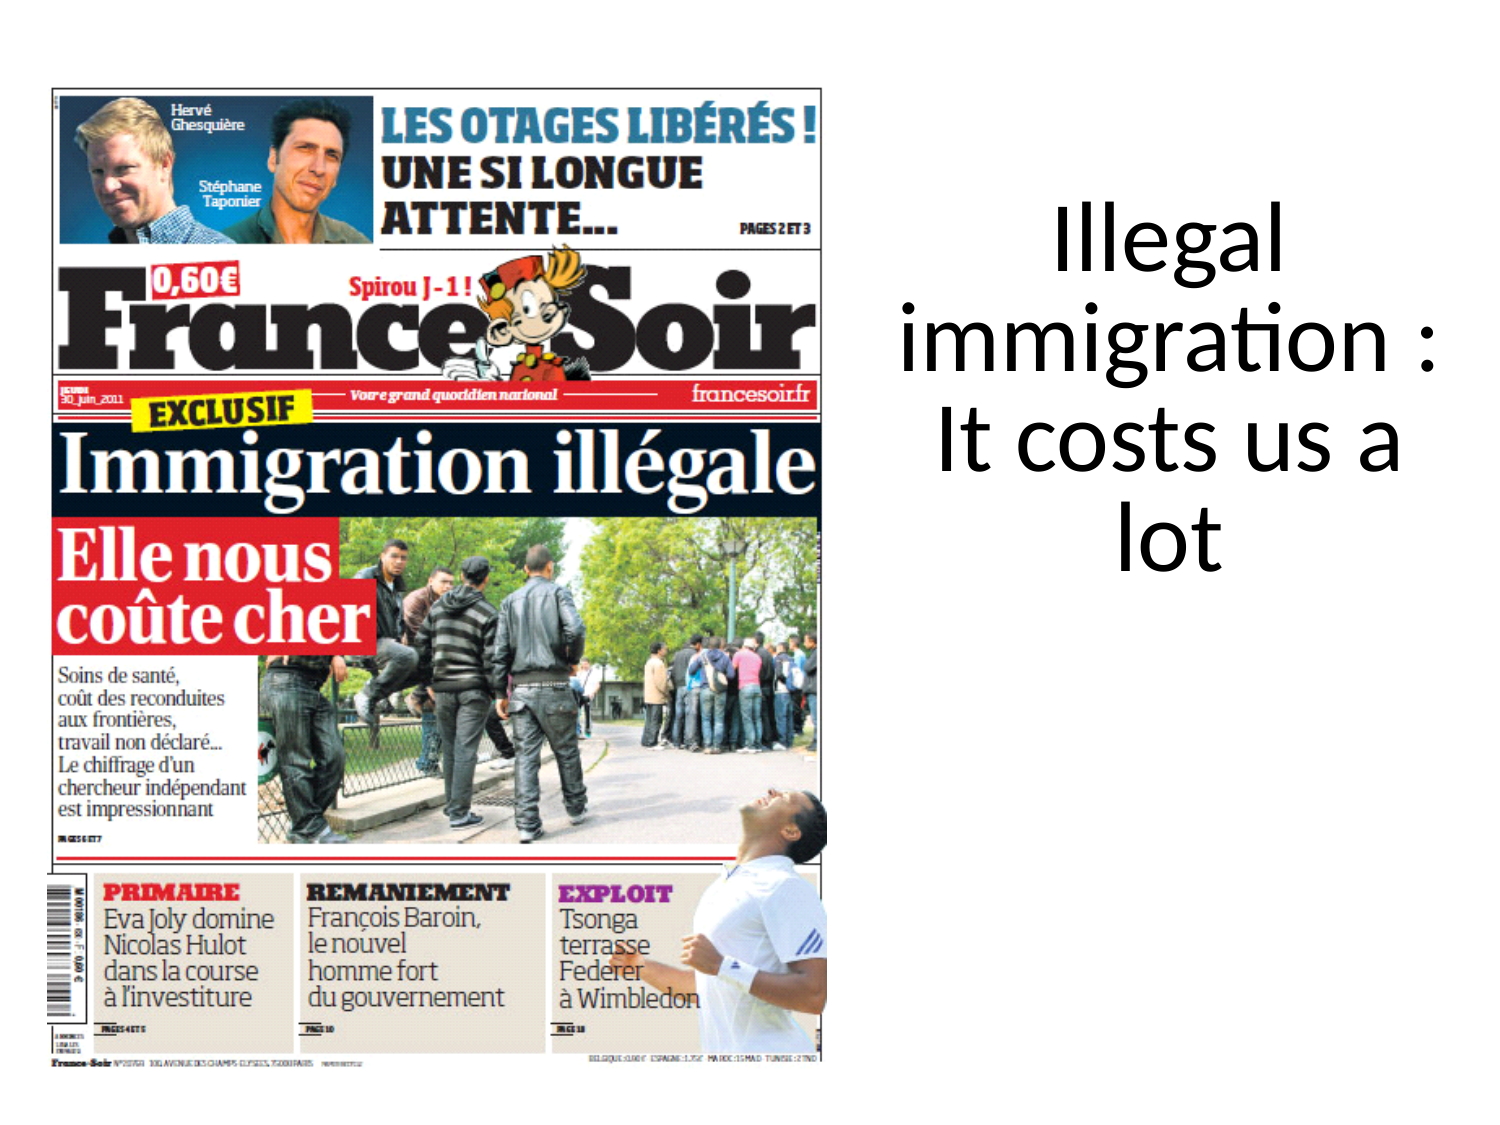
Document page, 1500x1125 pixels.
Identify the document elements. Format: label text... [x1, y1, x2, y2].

picture [47, 80, 827, 1075]
text_box Illegal immigration : It costs us a lot [874, 188, 1465, 938]
